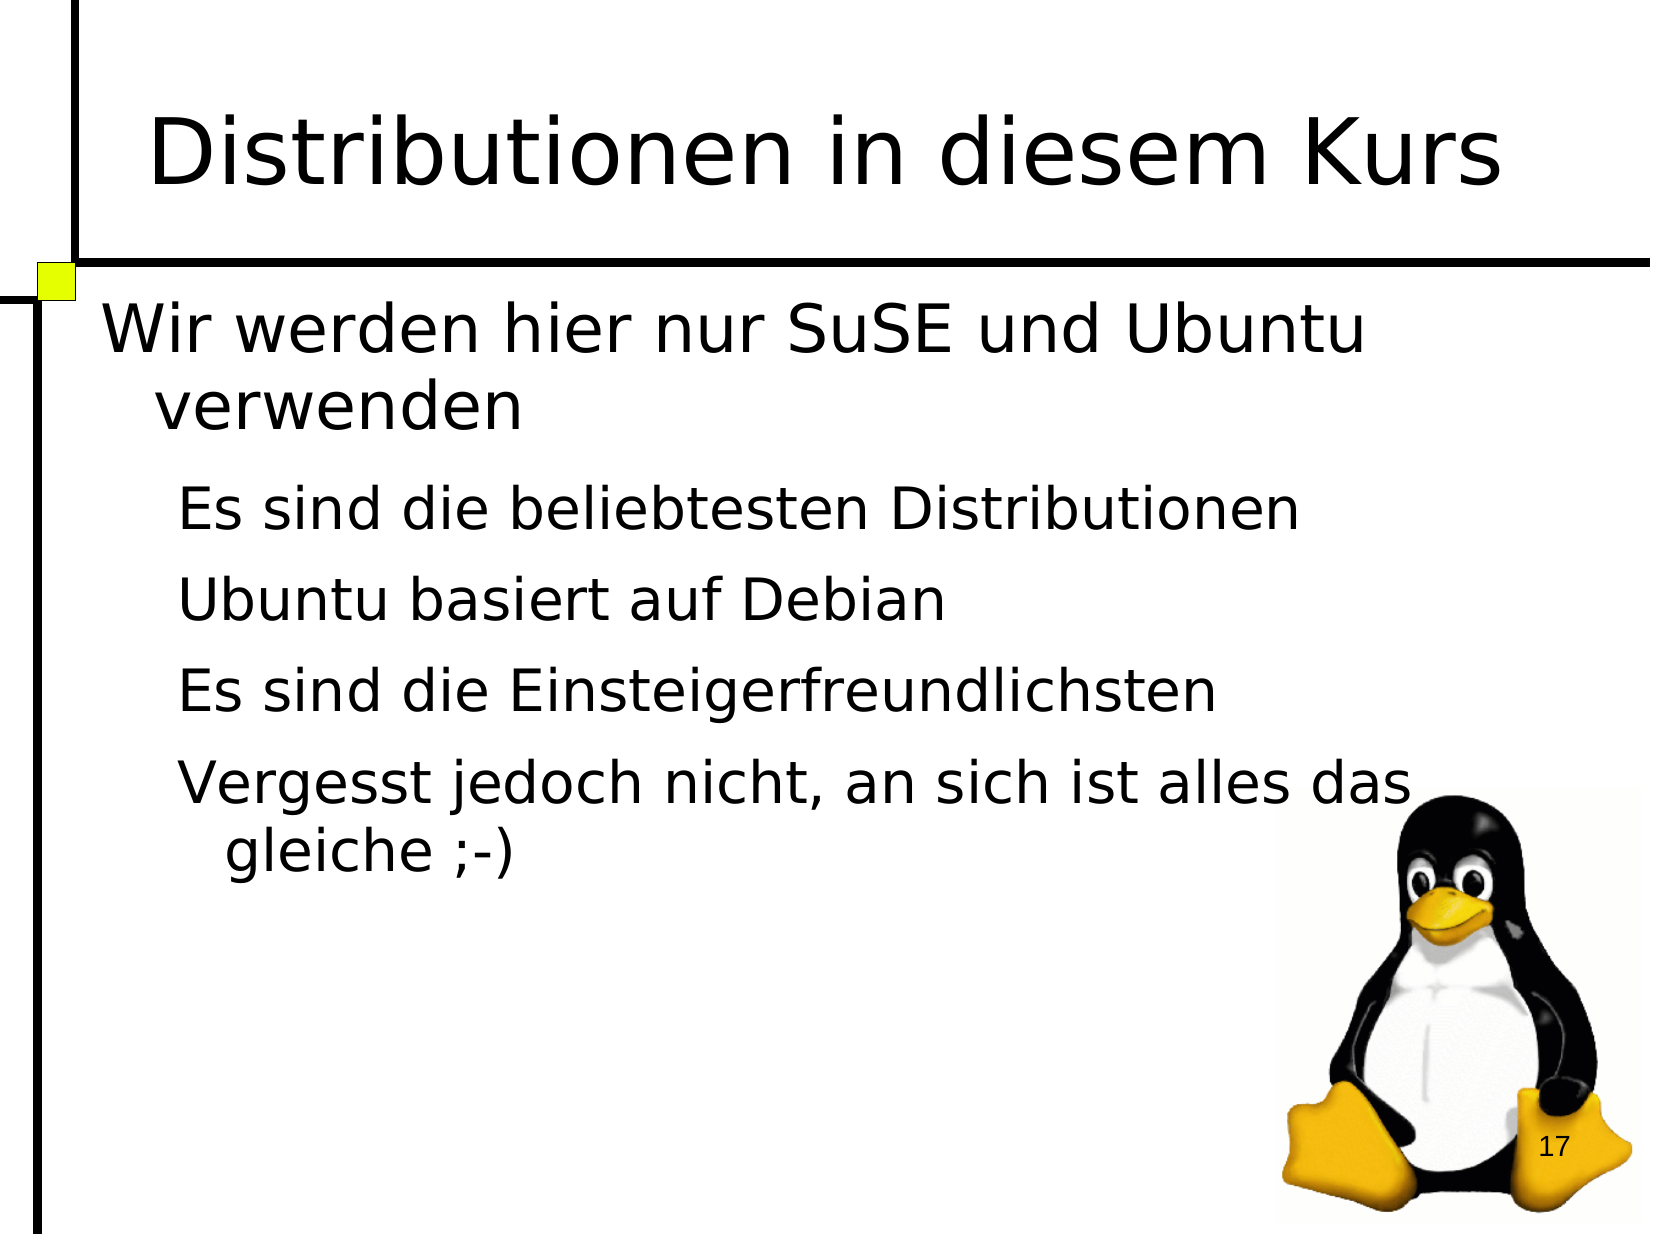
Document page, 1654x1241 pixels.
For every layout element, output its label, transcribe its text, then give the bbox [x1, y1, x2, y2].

list Wir werden hier nur SuSE und Ubuntu verwenden Es sind die beliebtesten Distributionen Ubuntu basiert auf Debian Es sind die Einsteigerfreundlichsten Vergesst jedoch nicht, an sich ist alles das gleiche ;-) [82, 290, 1571, 1109]
title Distributionen in diesem Kurs [82, 49, 1571, 257]
picture [1275, 787, 1642, 1223]
